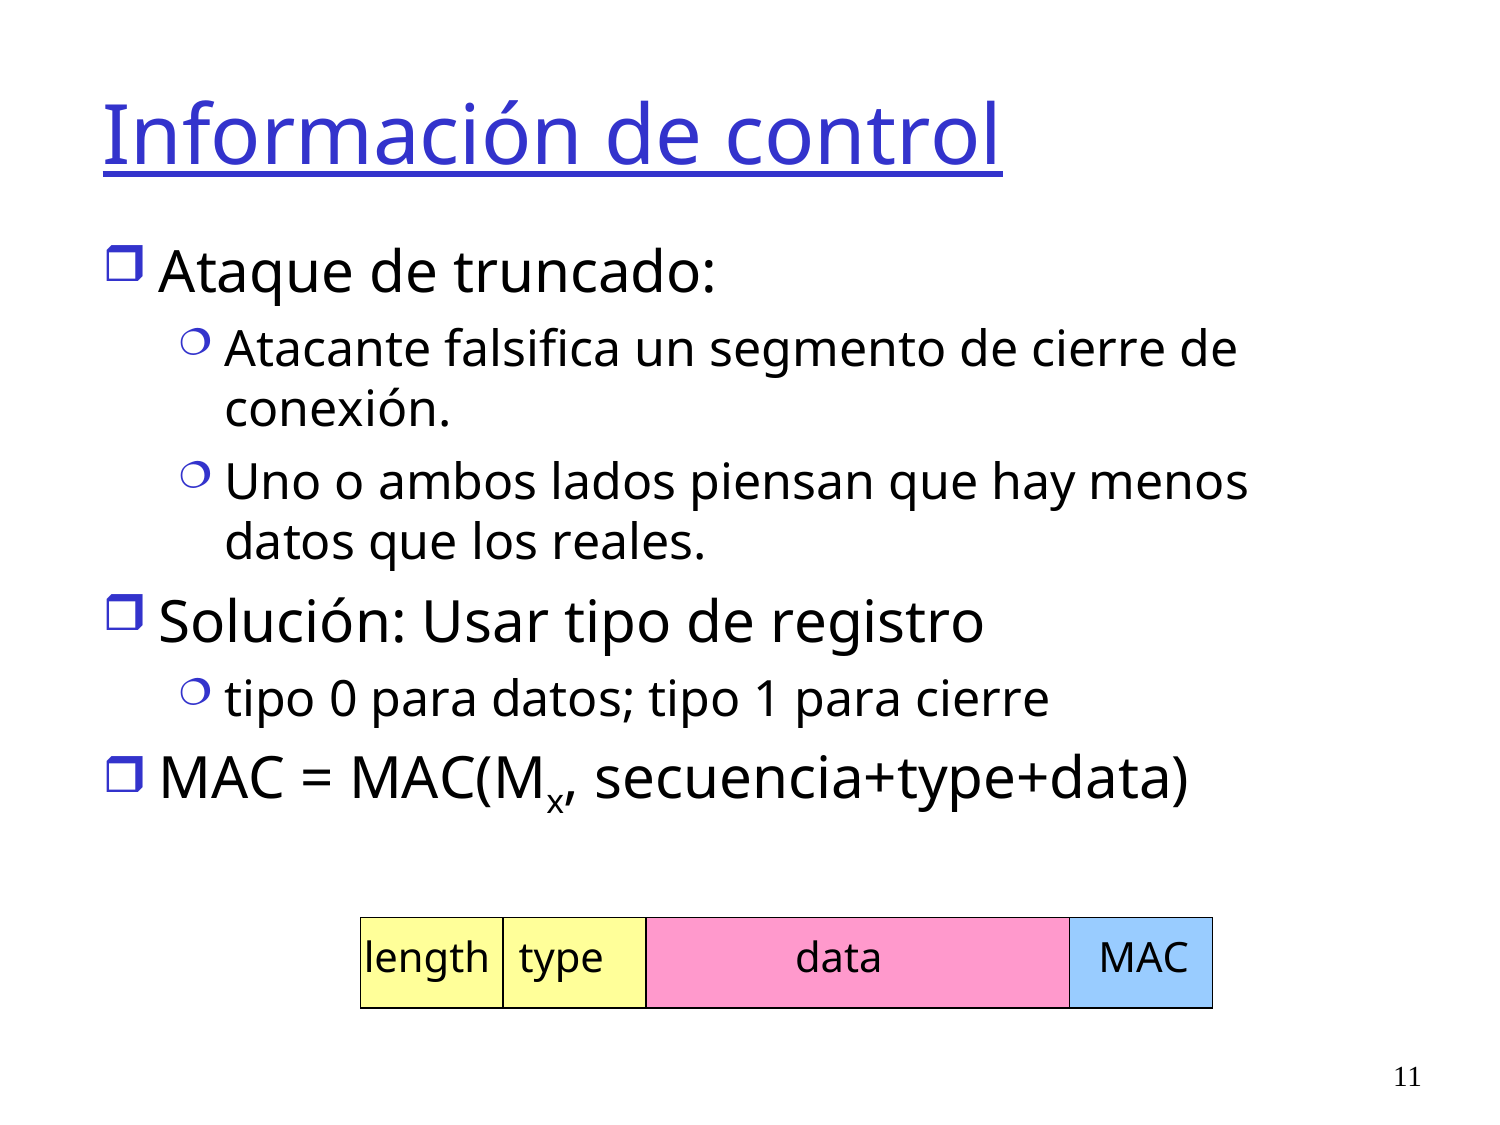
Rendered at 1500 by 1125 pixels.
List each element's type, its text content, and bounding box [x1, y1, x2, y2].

text_box MAC [1083, 923, 1205, 989]
text_box data [780, 923, 898, 989]
text_box [360, 917, 1213, 1009]
text_box length [349, 923, 503, 989]
title Información de control [87, 37, 1363, 225]
text_box type [503, 923, 620, 989]
text_box <number> [1362, 1050, 1438, 1125]
list Ataque de truncado: Atacante falsifica un segmento de cierre de conexión. Uno o ambos lados piensan que hay menos datos que los reales. Solución: Usar tipo de registro tipo 0 para datos; tipo 1 para cierre MAC = MAC(Mx, secuencia+type+data) [87, 227, 1363, 854]
